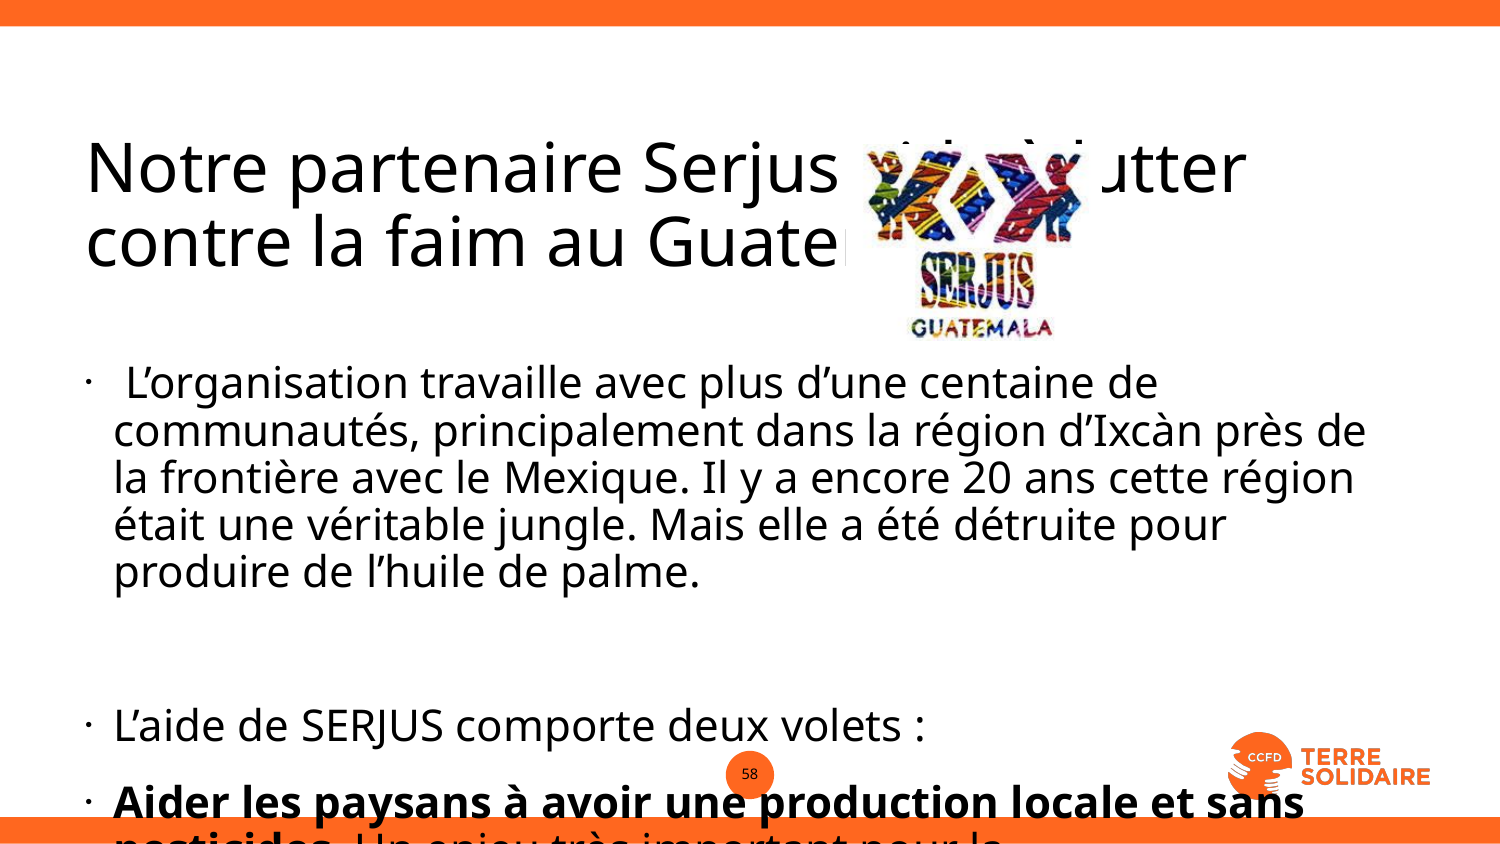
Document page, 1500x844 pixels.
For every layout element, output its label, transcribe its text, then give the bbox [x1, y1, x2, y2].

title Notre partenaire Serjus aide à lutter contre la faim au Guatemala [70, 125, 1430, 207]
list L’organisation travaille avec plus d’une centaine de communautés, principalement dans la région d’Ixcàn près de la frontière avec le Mexique. Il y a encore 20 ans cette région était une véritable jungle. Mais elle a été détruite pour produire de l’huile de palme. L’aide de SERJUS comporte deux volets : Aider les paysans à avoir une production locale et sans pesticides. Un enjeu très important pour la souveraineté alimentaire des paysans est l’utilisation de semences locales. SERJUS aide à les paysans à produire des semences traditionnelles en grande quantité pour être autosuffisants. Faciliter l’accès cette production. Pour faciliter la vente de leurs produits SERJUS aide les agriculteurs à organiser des marchés de paysans une fois par mois dans des villes, parfois éloignées d’une centaine de kilomètres. Ils y vendent des fruits et légumes de saisons, de la farine, des herbes et du maïs. [70, 353, 1430, 811]
picture [846, 144, 1102, 341]
